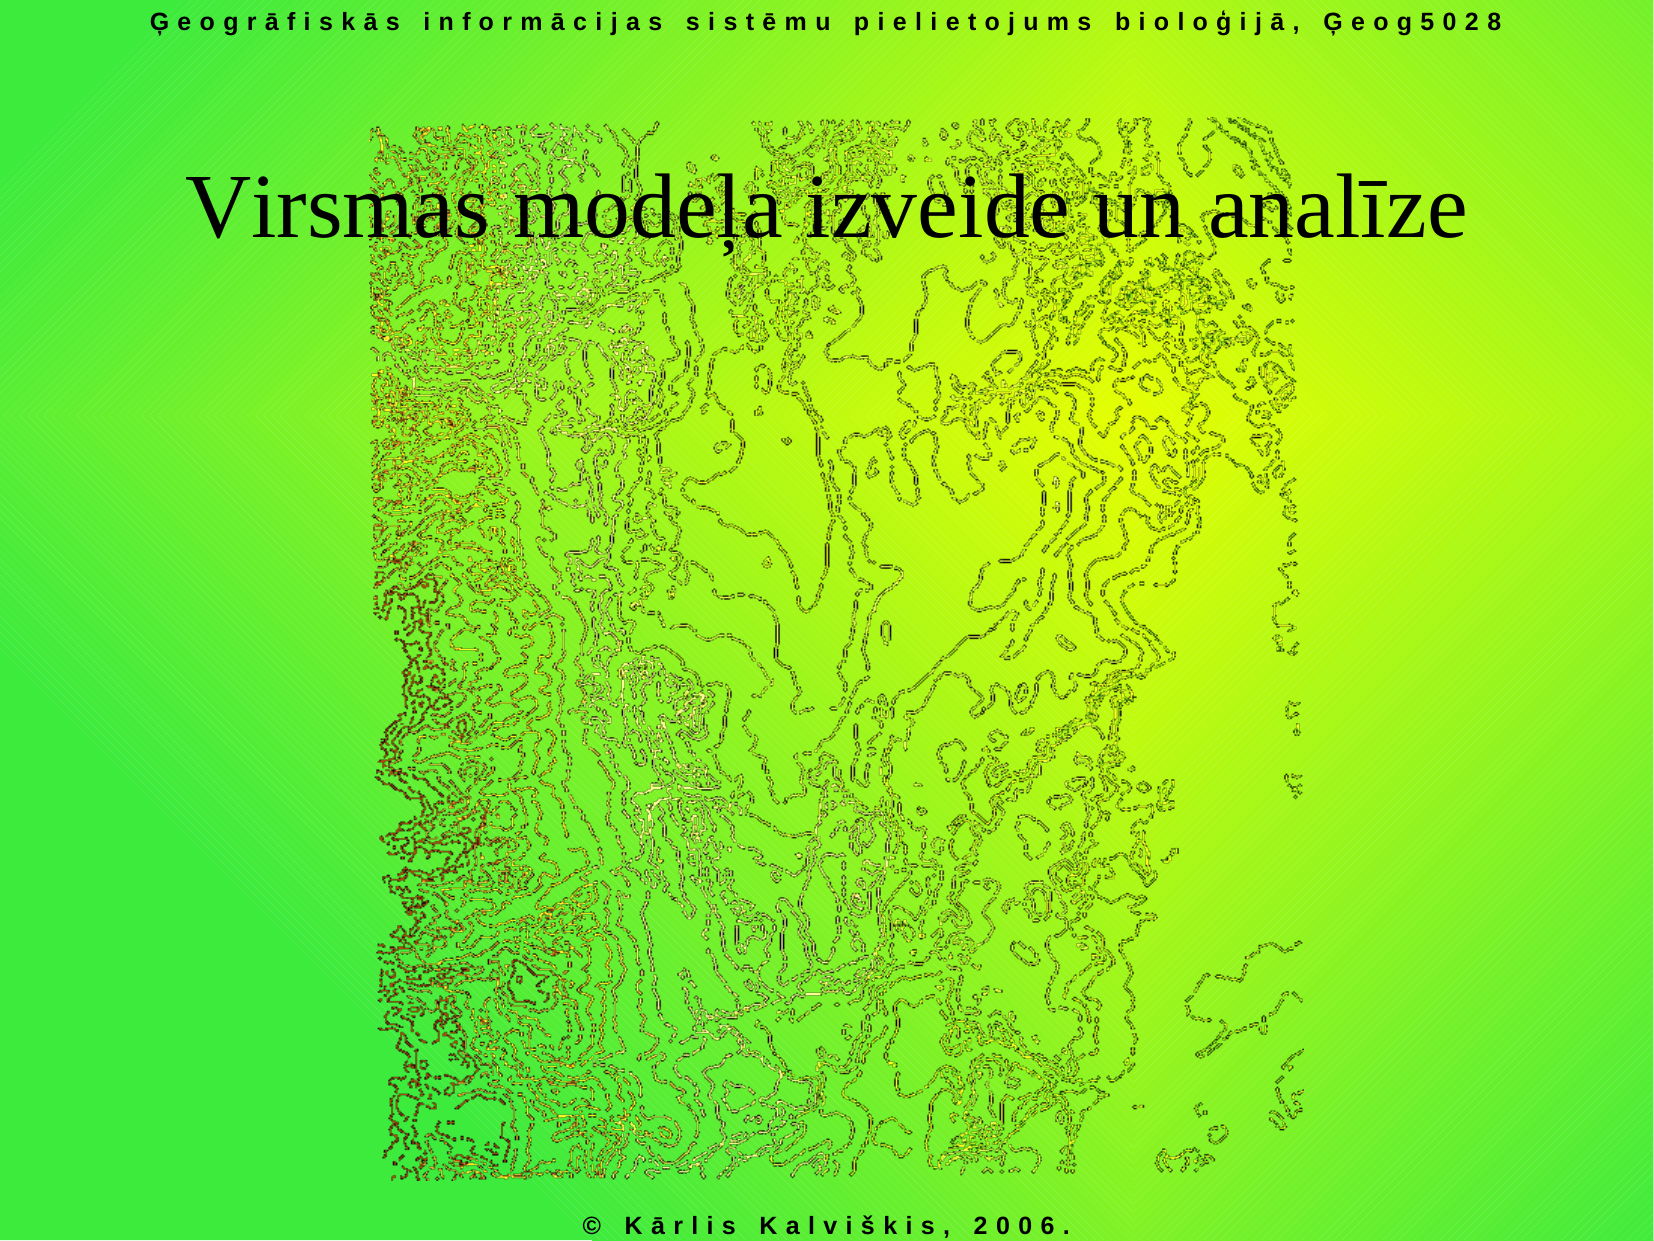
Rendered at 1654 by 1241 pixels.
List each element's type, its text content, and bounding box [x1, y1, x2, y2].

picture [369, 311, 1304, 1181]
title Virsmas modeļa izveide un analīze [121, 102, 1534, 311]
